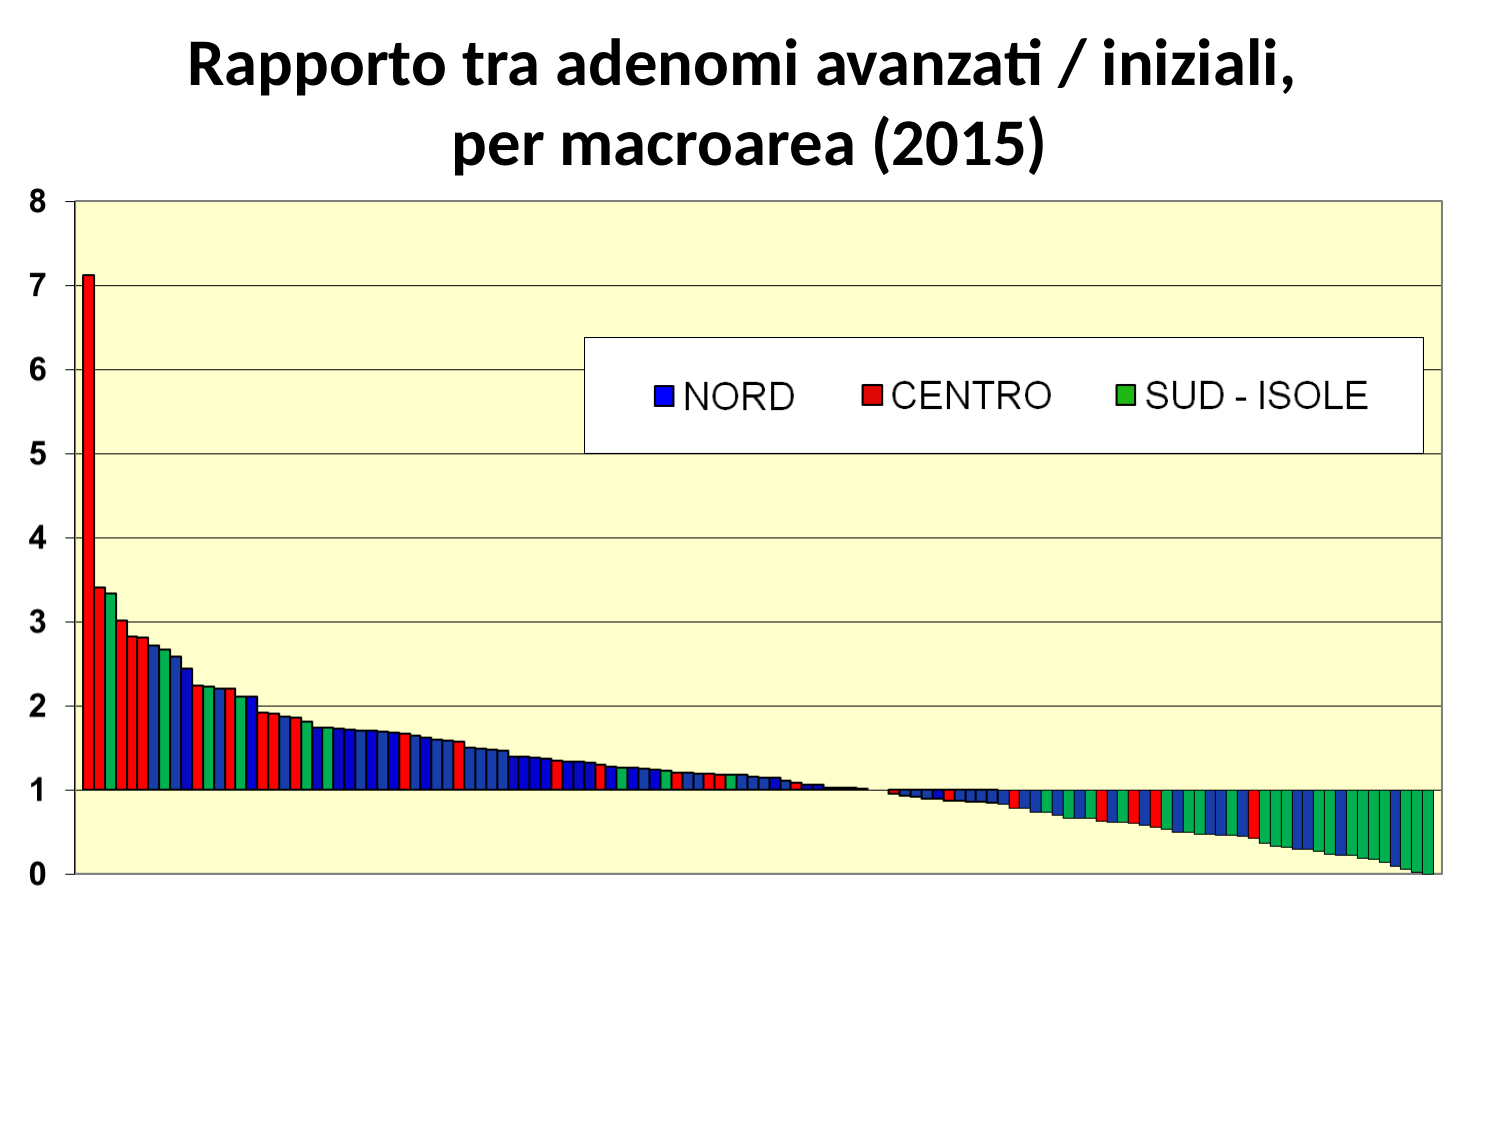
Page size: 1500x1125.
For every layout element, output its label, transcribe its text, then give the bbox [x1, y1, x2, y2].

picture [0, 187, 1500, 1073]
text_box Rapporto tra adenomi avanzati / iniziali, per macroarea (2015) [0, 11, 1500, 187]
